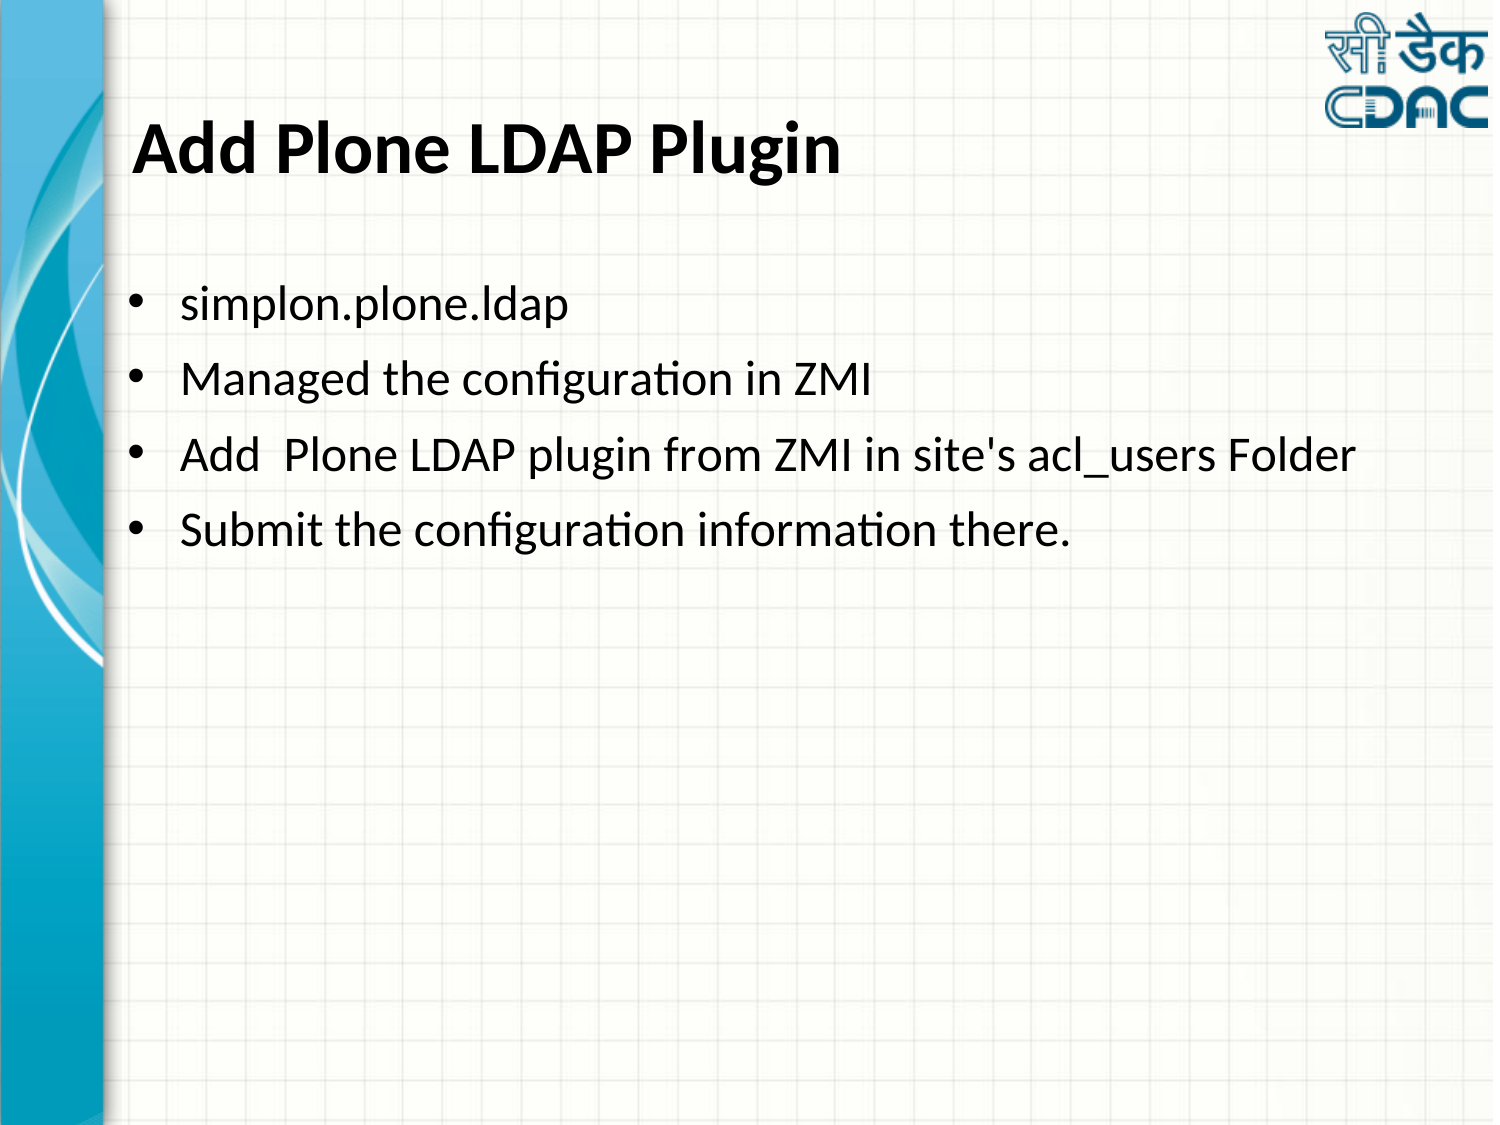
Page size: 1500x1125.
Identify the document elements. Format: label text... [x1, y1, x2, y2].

text_box Add Plone LDAP Plugin [117, 49, 1468, 238]
text_box simplon.plone.ldap Managed the configuration in ZMI Add Plone LDAP plugin from ZMI in site's acl_users Folder Submit the configuration information there. [112, 262, 1463, 1005]
picture [0, 0, 1493, 1125]
